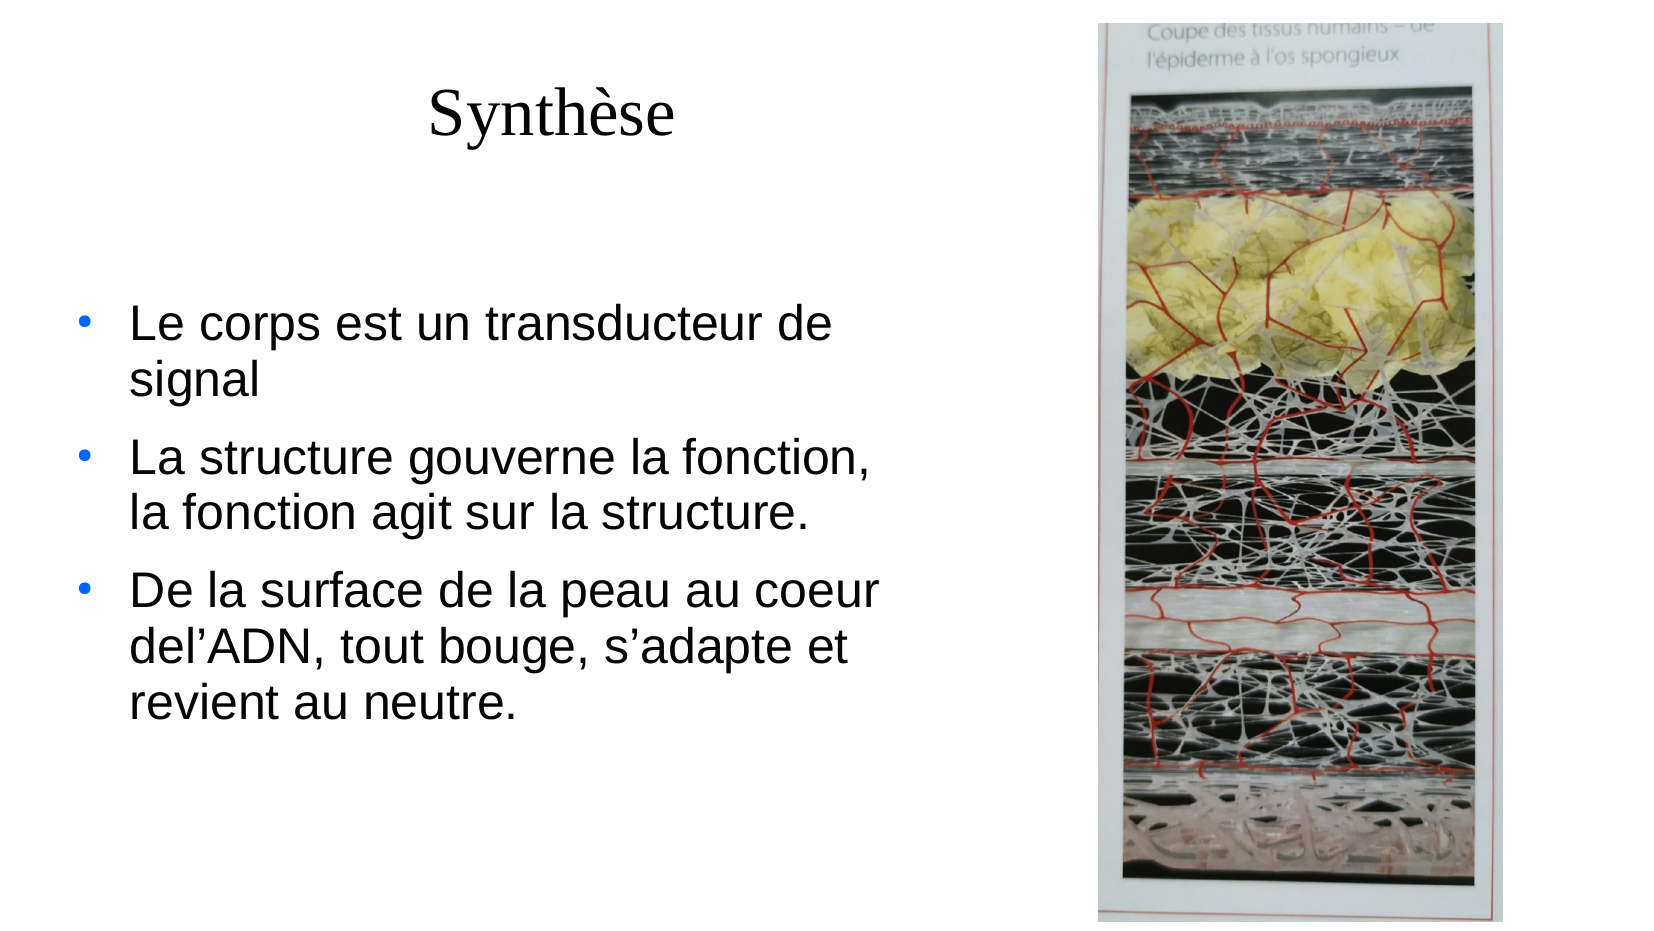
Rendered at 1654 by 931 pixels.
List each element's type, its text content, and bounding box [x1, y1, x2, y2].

list Le corps est un transducteur de signal La structure gouverne la fonction, la fonction agit sur la structure. De la surface de la peau au coeur del’ADN, tout bouge, s’adapte et revient au neutre. [59, 295, 915, 792]
picture [1098, 23, 1503, 922]
title Synthèse [17, 35, 1087, 189]
